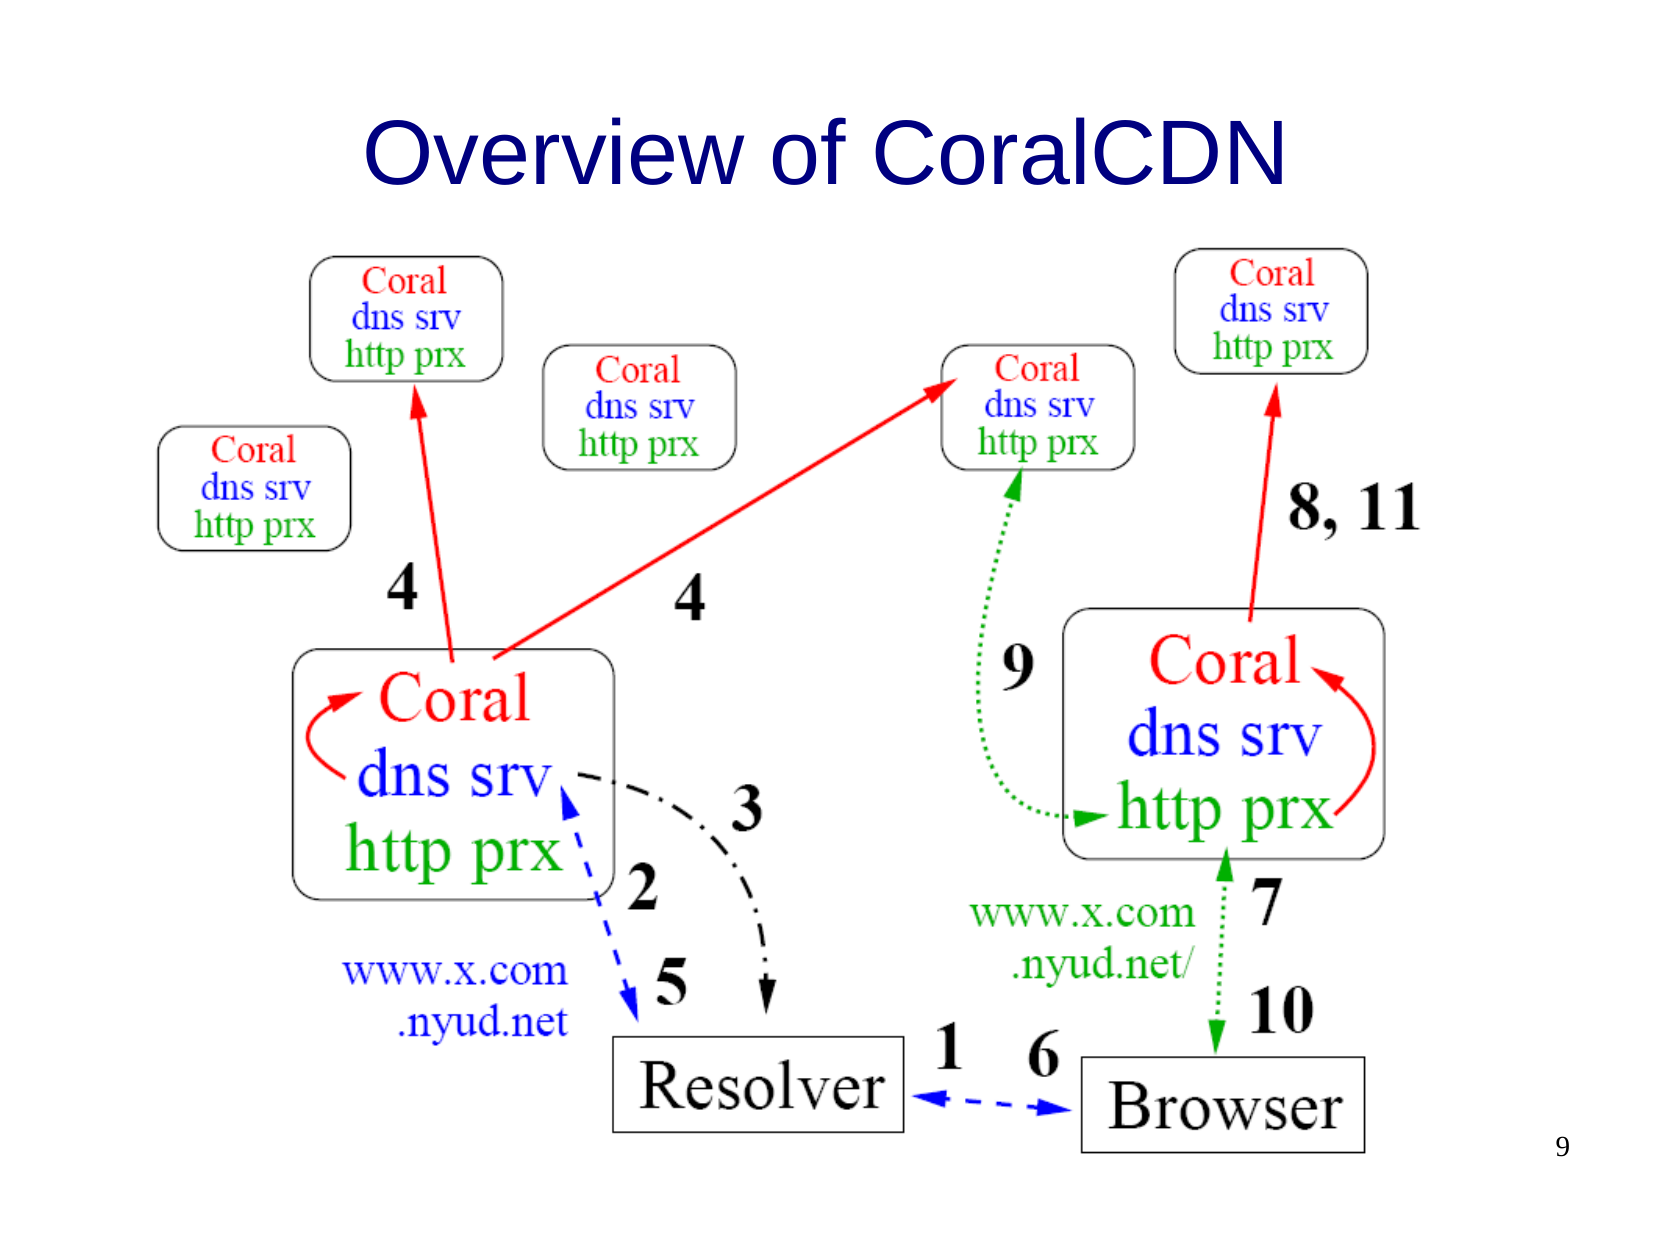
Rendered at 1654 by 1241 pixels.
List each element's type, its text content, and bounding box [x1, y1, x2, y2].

title Overview of CoralCDN [82, 49, 1571, 257]
picture [150, 242, 1425, 1163]
